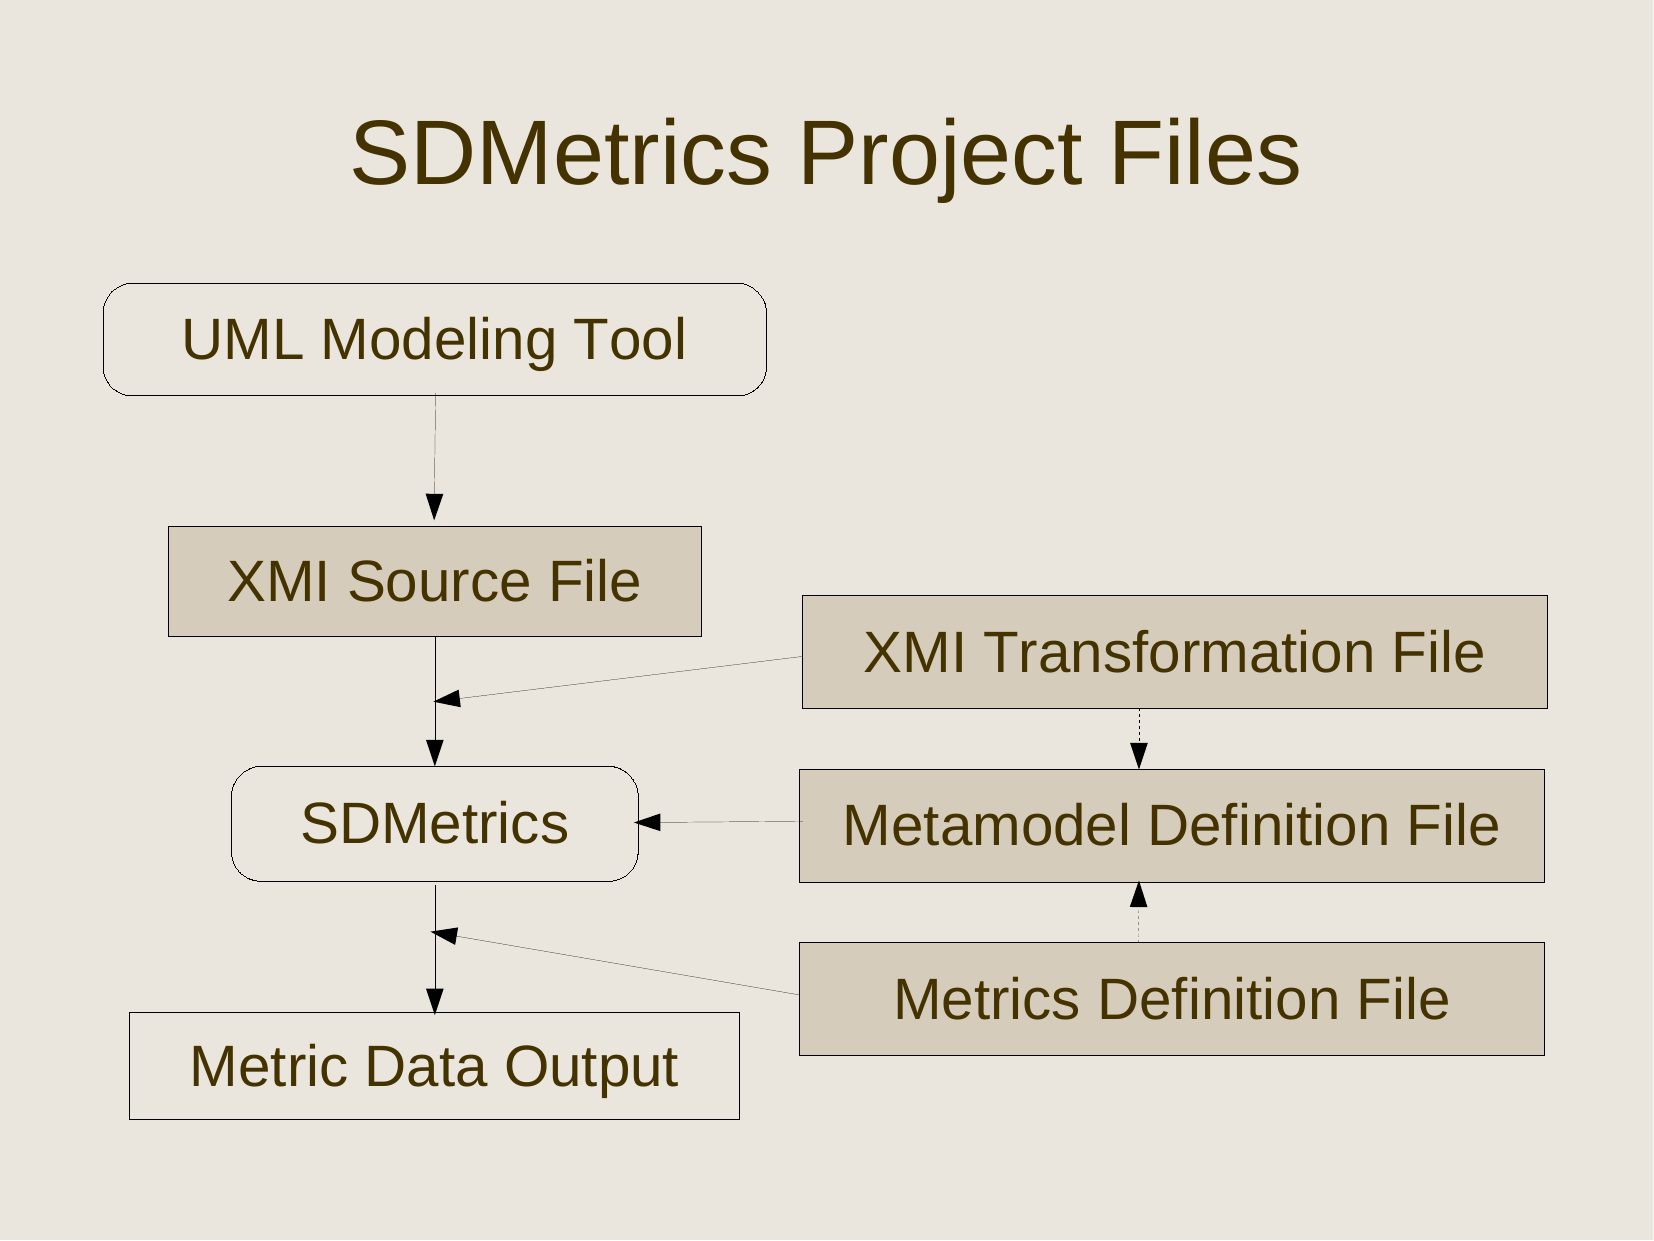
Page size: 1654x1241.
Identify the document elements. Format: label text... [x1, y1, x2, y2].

title SDMetrics Project Files [82, 49, 1571, 257]
text_box XMI Source File [168, 526, 702, 637]
text_box Metamodel Definition File [799, 769, 1545, 883]
text_box XMI Transformation File [802, 595, 1548, 709]
text_box SDMetrics [231, 766, 639, 882]
text_box Metrics Definition File [799, 942, 1545, 1056]
text_box UML Modeling Tool [103, 283, 767, 396]
text_box Metric Data Output [129, 1012, 740, 1120]
